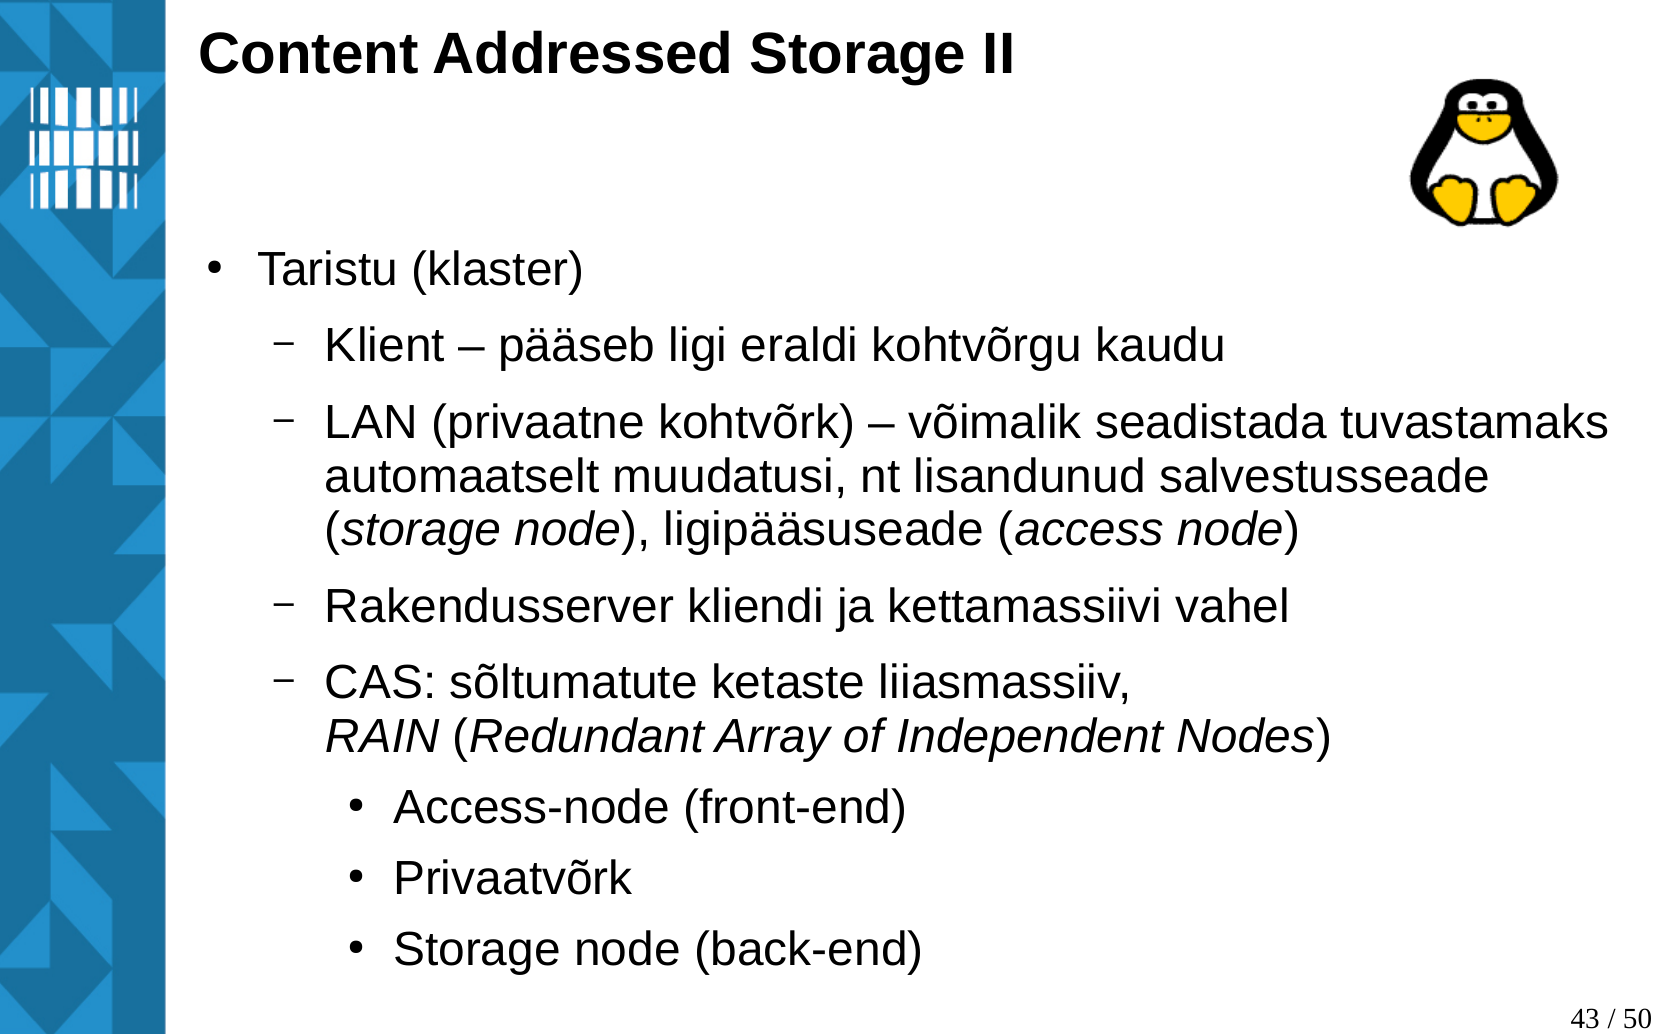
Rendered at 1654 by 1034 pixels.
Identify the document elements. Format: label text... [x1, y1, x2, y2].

picture [1358, 35, 1607, 243]
list Taristu (klaster) Klient – pääseb ligi eraldi kohtvõrgu kaudu LAN (privaatne kohtvõrk) – võimalik seadistada tuvastamaks automaatselt muudatusi, nt lisandunud salvestusseade (storage node), ligipääsuseade (access node) Rakendusserver kliendi ja kettamassiivi vahel CAS: sõltumatute ketaste liiasmassiiv, RAIN (Redundant Array of Independent Nodes) Access-node (front-end) Privaatvõrk Storage node (back-end) [188, 241, 1619, 1004]
title Content Addressed Storage II [198, 11, 1075, 95]
